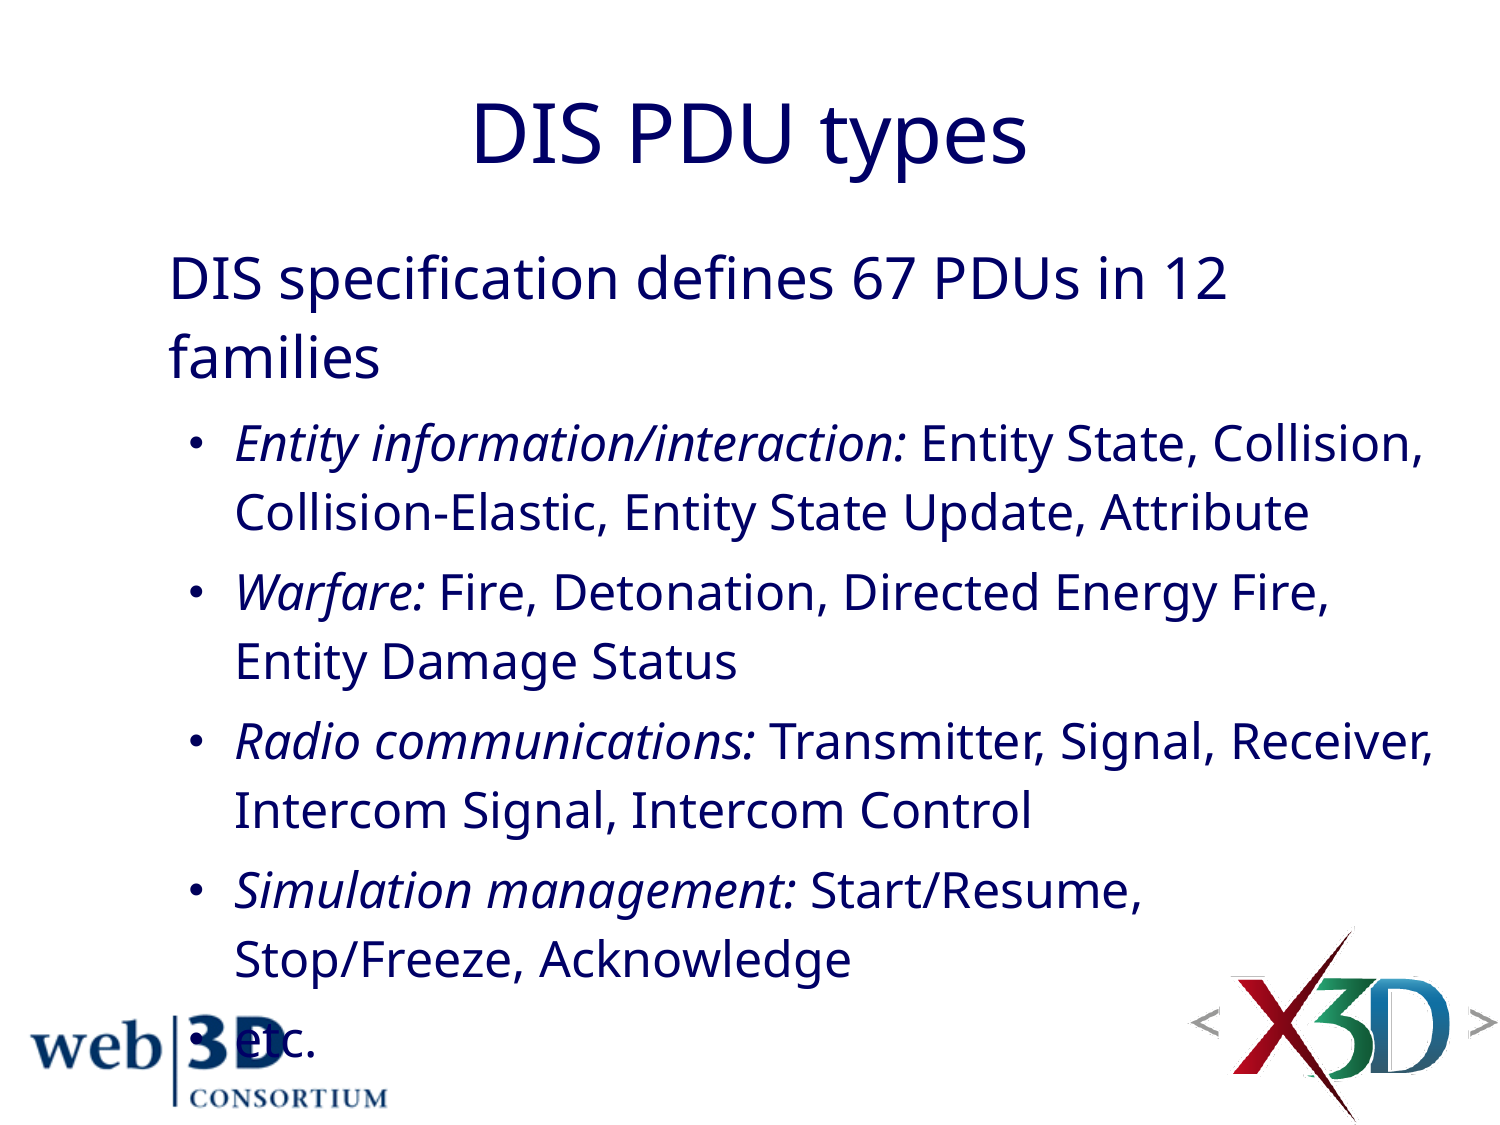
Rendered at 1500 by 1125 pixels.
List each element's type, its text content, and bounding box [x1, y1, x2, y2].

picture [12, 998, 413, 1118]
title DIS PDU types [112, 37, 1388, 225]
list DIS specification defines 67 PDUs in 12 families Entity information/interaction: Entity State, Collision, Collision-Elastic, Entity State Update, Attribute Warfare: Fire, Detonation, Directed Energy Fire, Entity Damage Status Radio communications: Transmitter, Signal, Receiver, Intercom Signal, Intercom Control Simulation management: Start/Resume, Stop/Freeze, Acknowledge etc. [112, 237, 1445, 1000]
picture [1187, 926, 1500, 1125]
